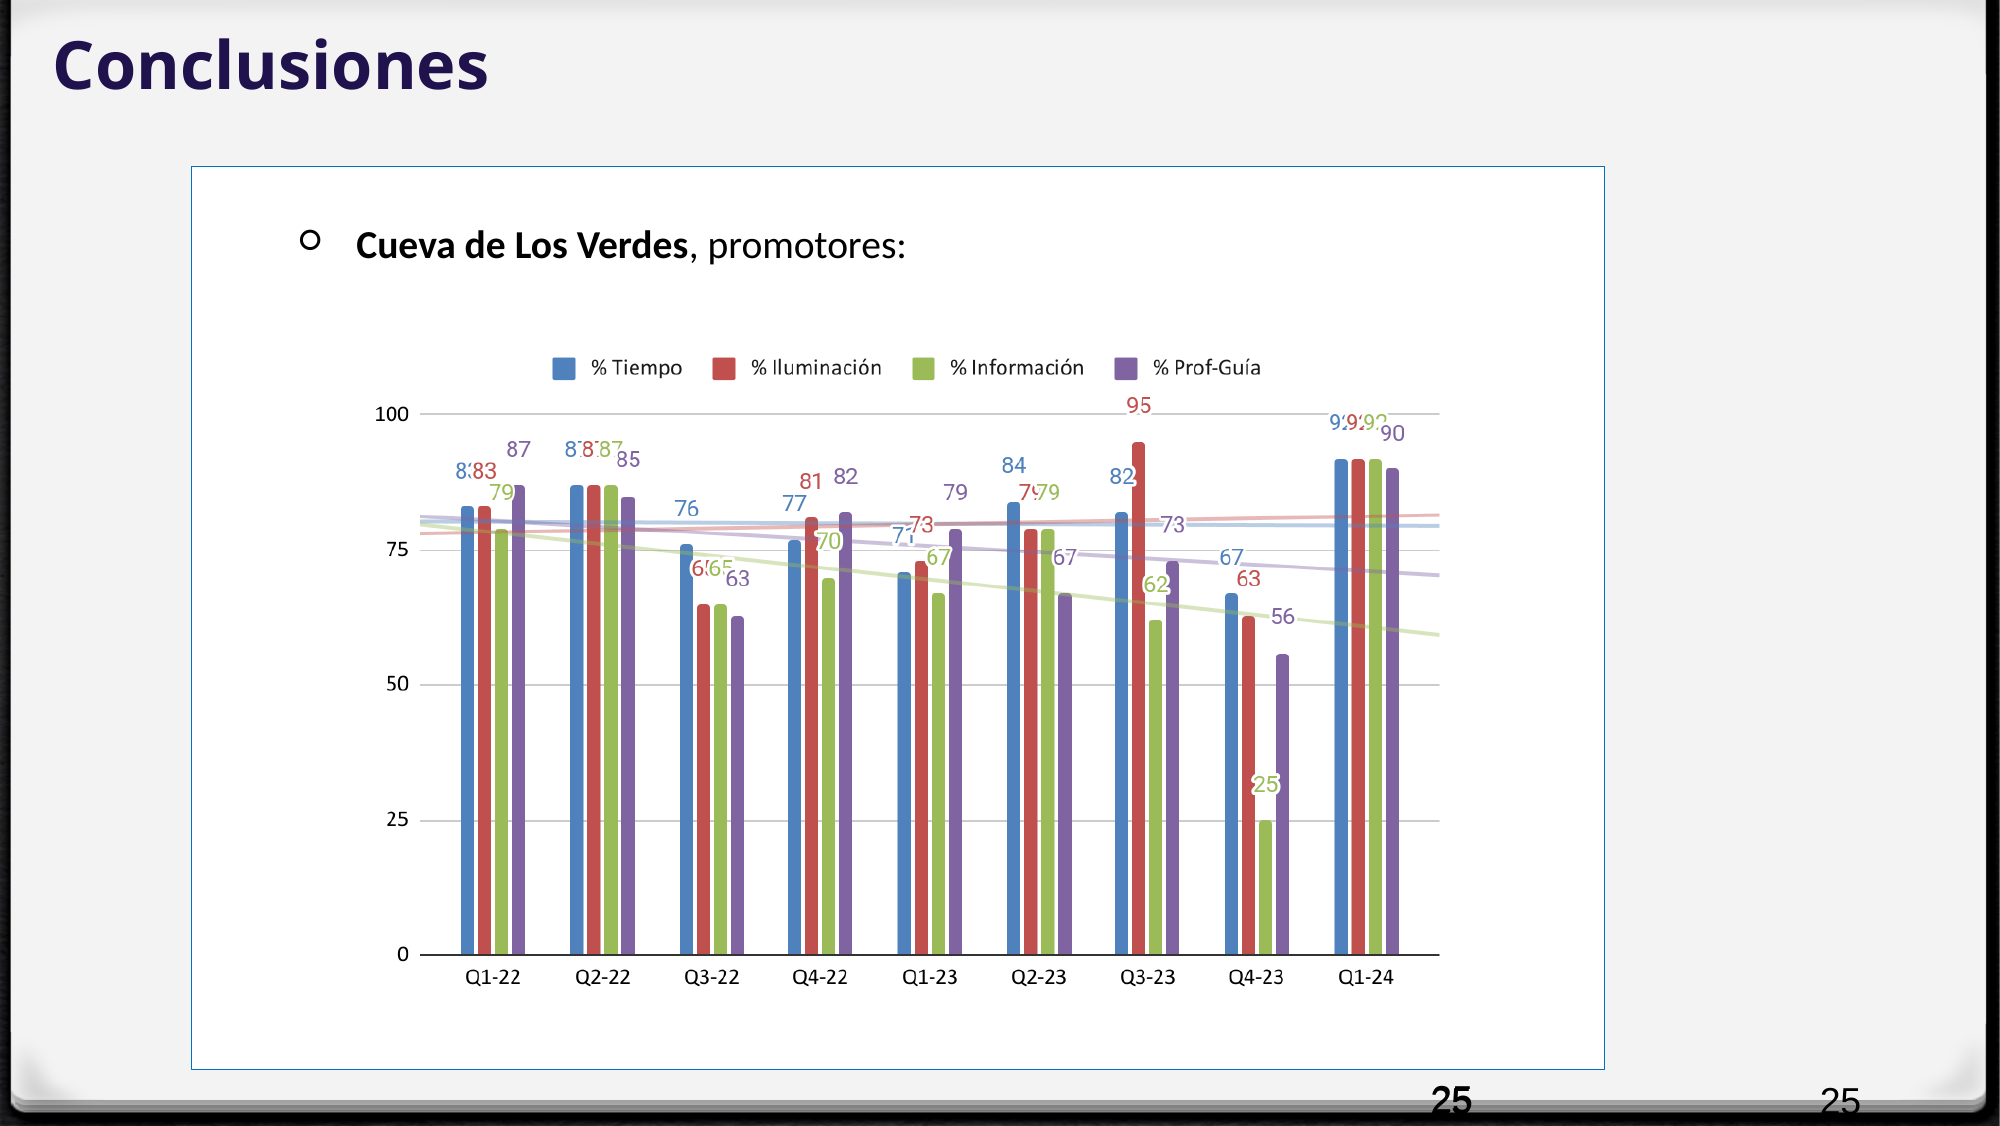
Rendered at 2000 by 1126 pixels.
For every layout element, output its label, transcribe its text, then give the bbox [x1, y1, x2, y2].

picture [339, 322, 1474, 1024]
text_box <number> [1412, 1069, 1880, 1126]
picture [0, 0, 2000, 1126]
text_box Cueva de Los Verdes, promotores: [191, 166, 1605, 1070]
text_box Conclusiones [52, 0, 1945, 126]
